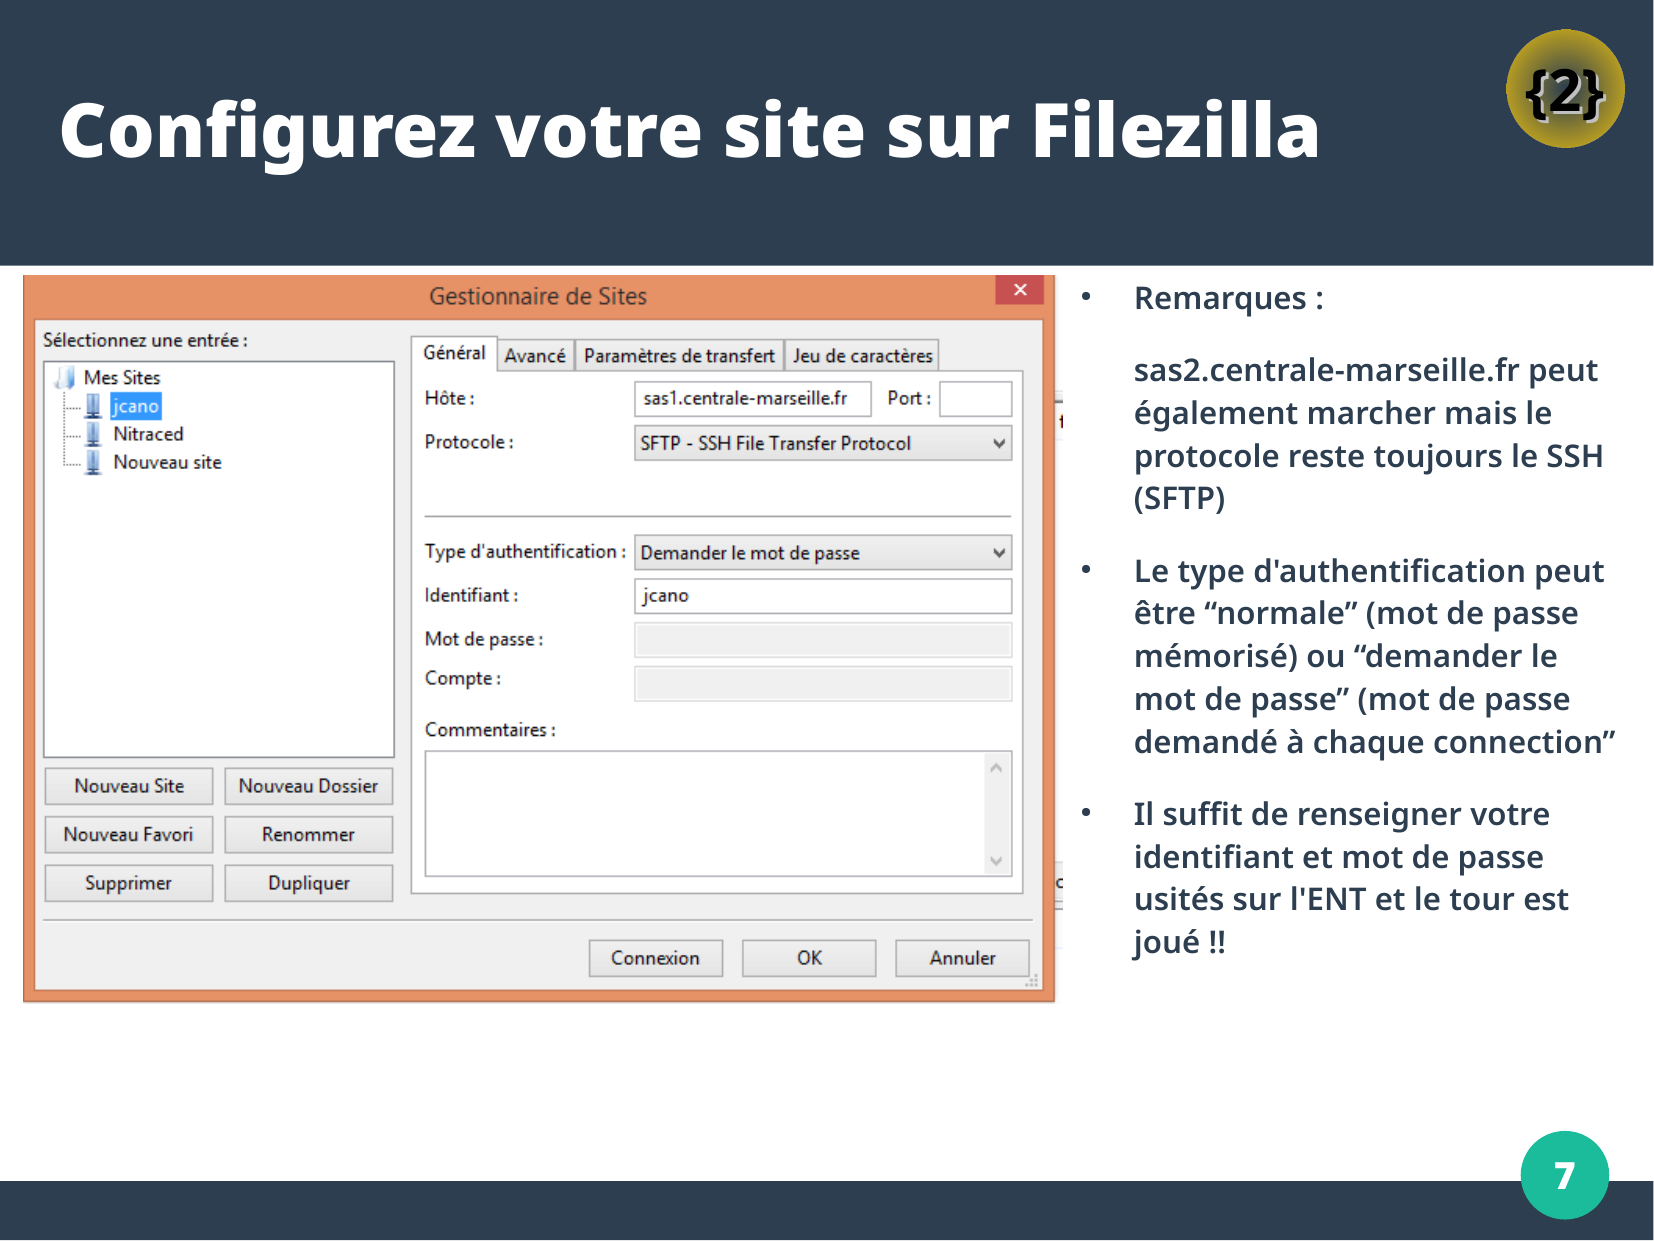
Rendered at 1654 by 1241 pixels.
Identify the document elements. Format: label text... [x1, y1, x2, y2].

title Configurez votre site sur Filezilla [59, 49, 1595, 207]
picture [23, 275, 1063, 1004]
text_box {2} [1506, 29, 1625, 148]
list Remarques : sas2.centrale-marseille.fr peut également marcher mais le protocole reste toujours le SSH (SFTP) Le type d'authentification peut être “normale” (mot de passe mémorisé) ou “demander le mot de passe” (mot de passe demandé à chaque connection” Il suffit de renseigner votre identifiant et mot de passe usités sur l'ENT et le tour est joué !! [1062, 275, 1625, 1074]
